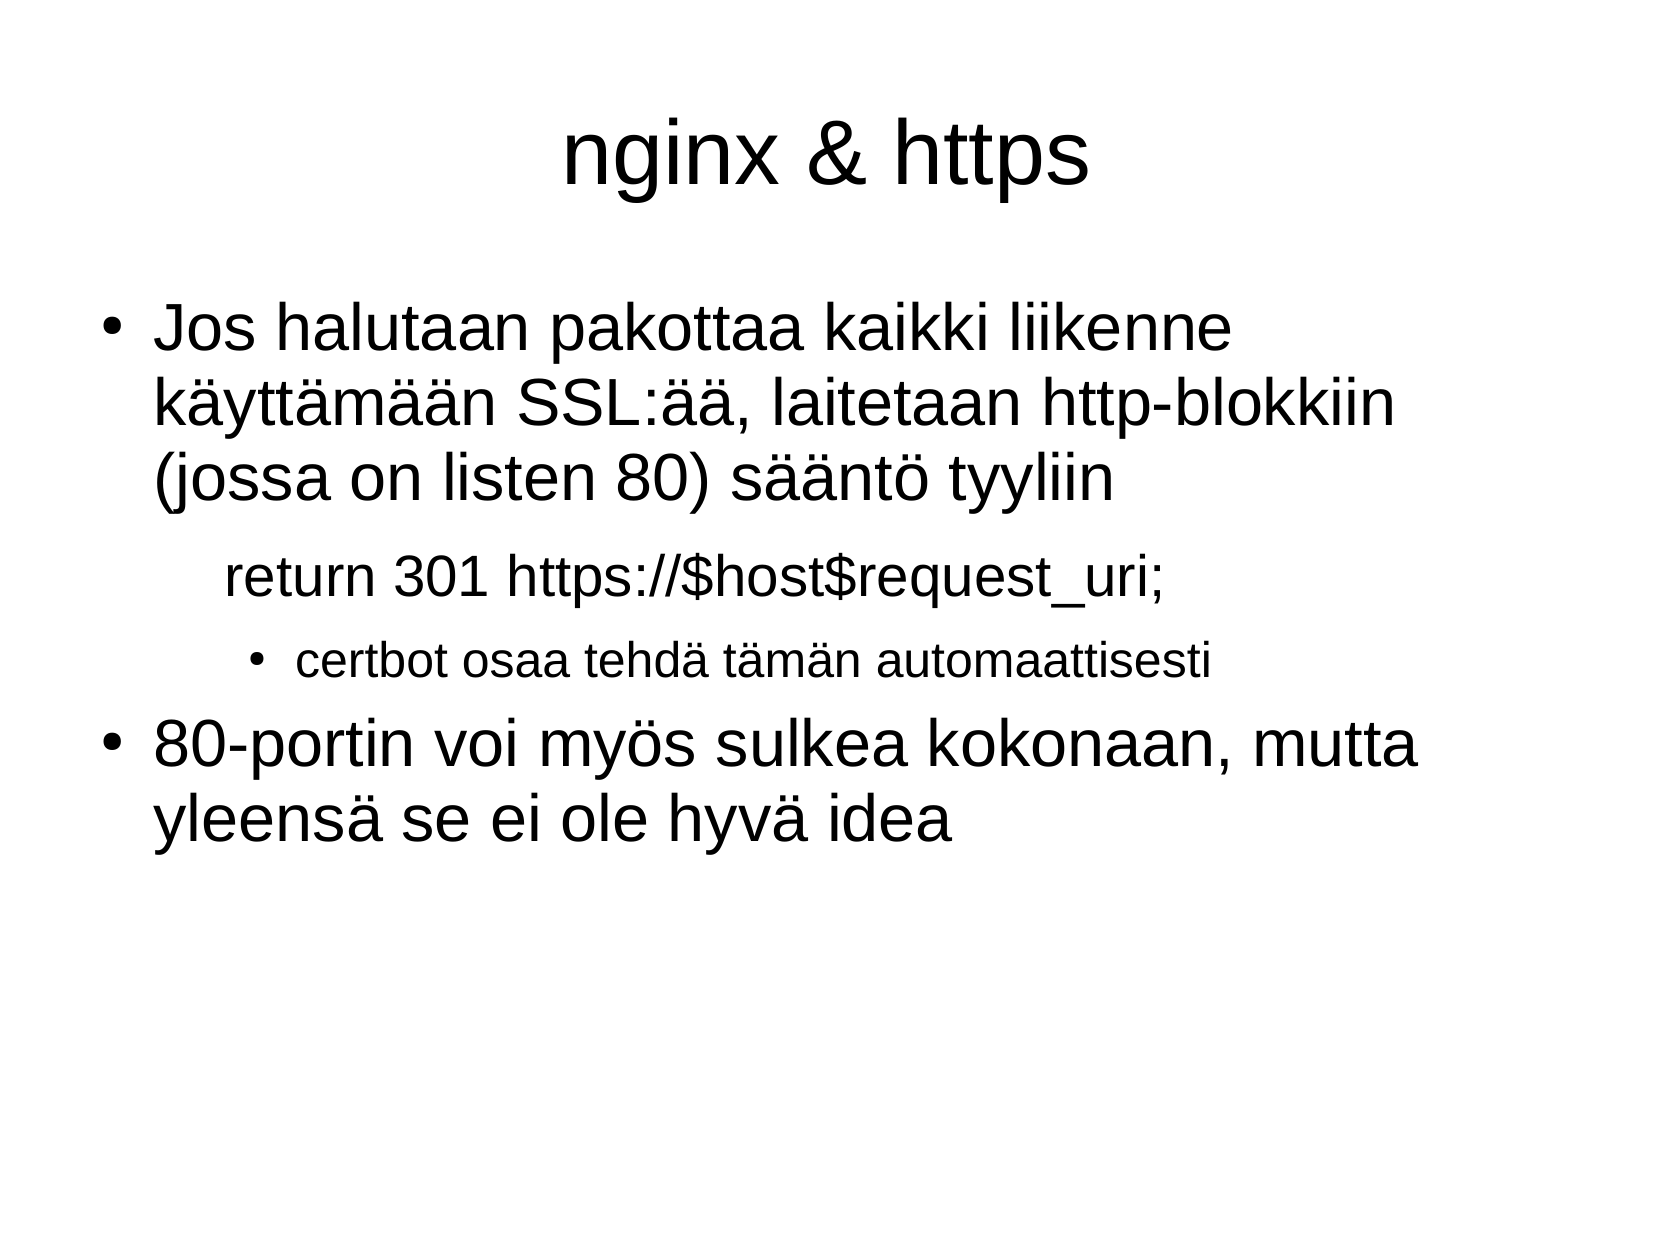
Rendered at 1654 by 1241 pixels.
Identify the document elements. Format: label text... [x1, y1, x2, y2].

title nginx & https [82, 49, 1571, 257]
list Jos halutaan pakottaa kaikki liikenne käyttämään SSL:ää, laitetaan http-blokkiin (jossa on listen 80) sääntö tyyliin return 301 https://$host$request_uri; certbot osaa tehdä tämän automaattisesti 80-portin voi myös sulkea kokonaan, mutta yleensä se ei ole hyvä idea [82, 290, 1571, 1010]
